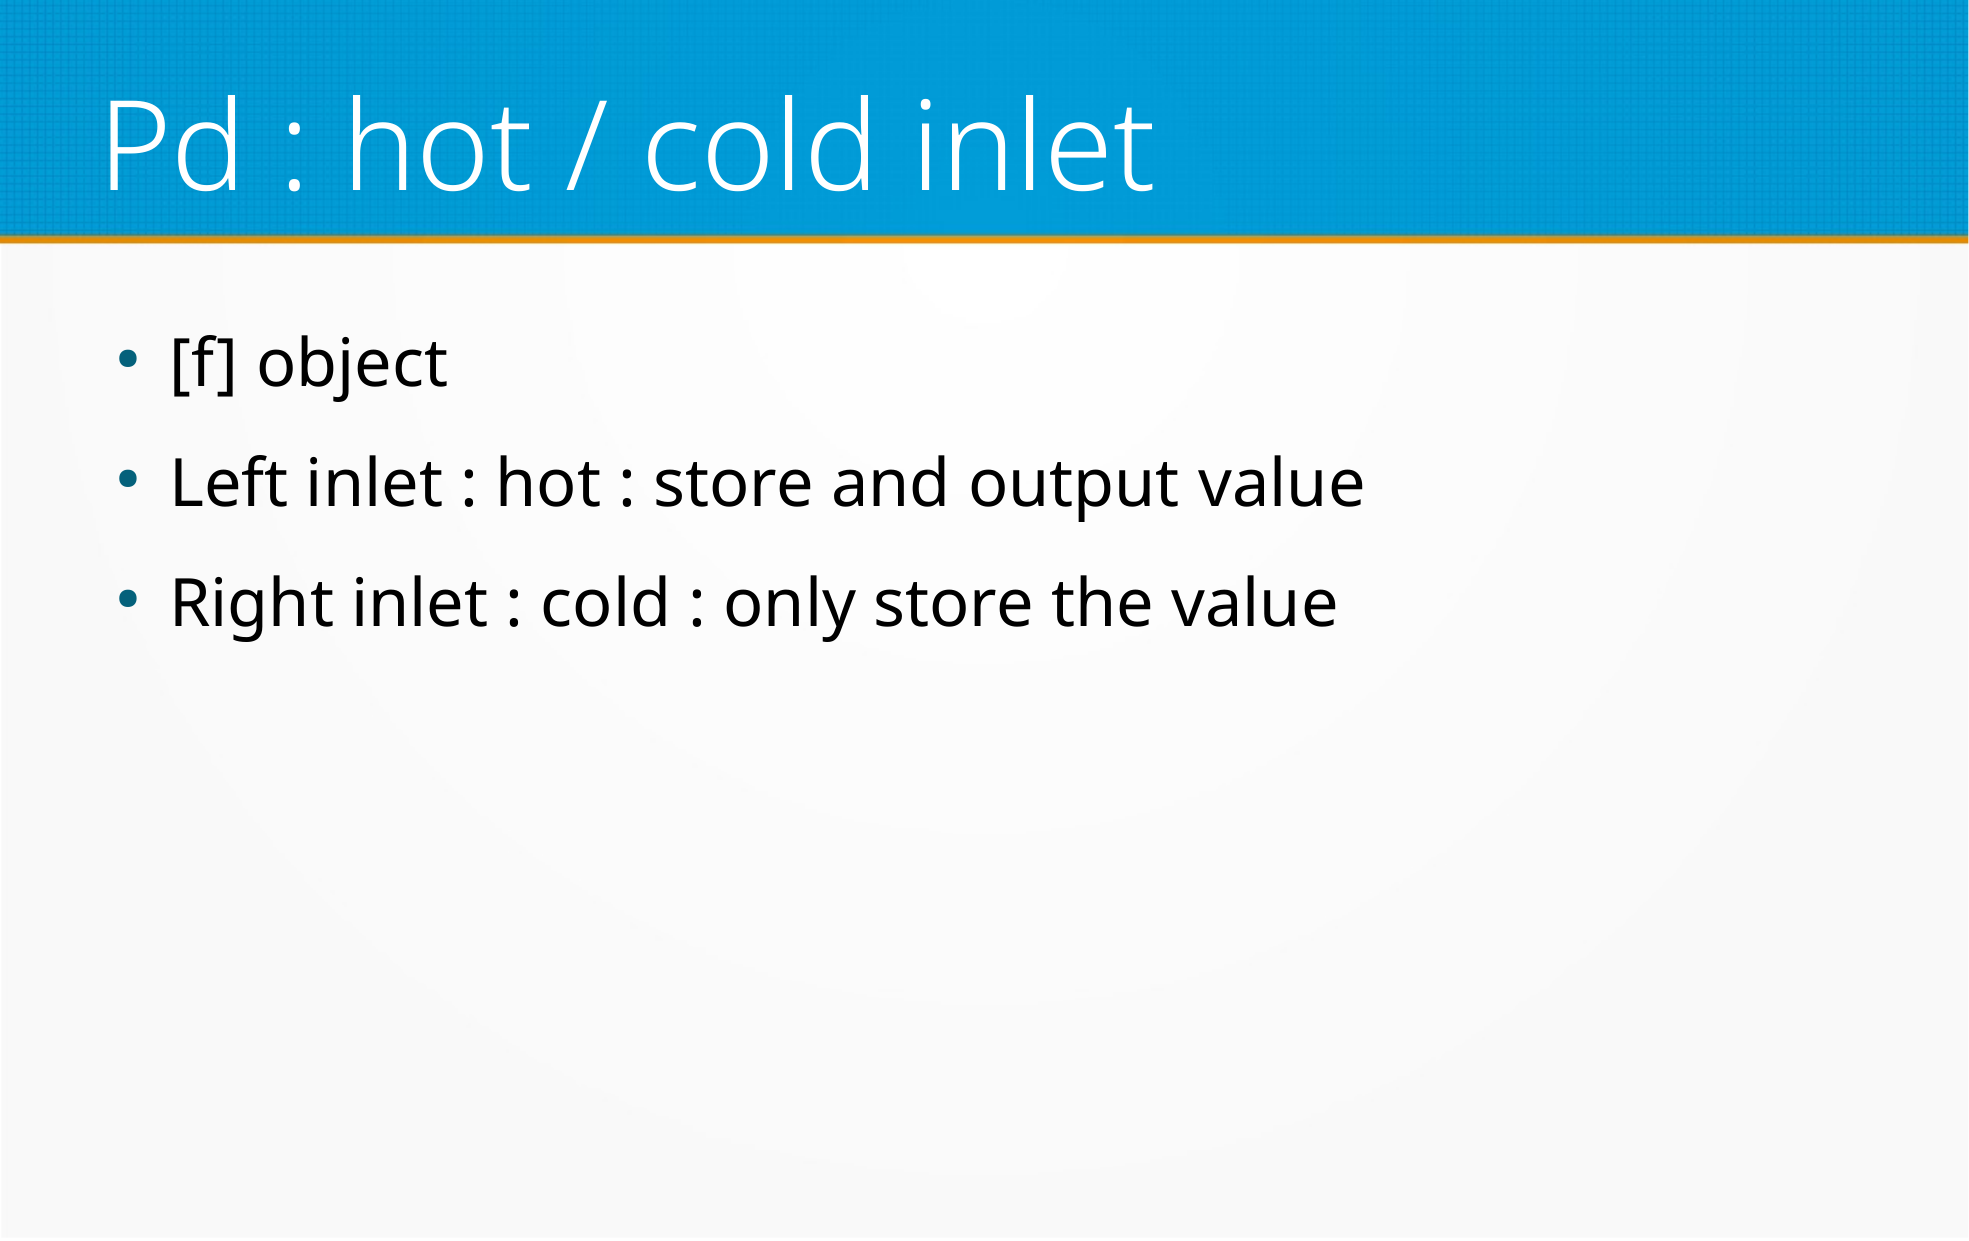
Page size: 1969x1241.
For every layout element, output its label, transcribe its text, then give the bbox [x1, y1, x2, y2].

list [f] object Left inlet : hot : store and output value Right inlet : cold : only store the value [98, 315, 1861, 1081]
title Pd : hot / cold inlet [98, 19, 1870, 227]
picture [0, 233, 1969, 1241]
